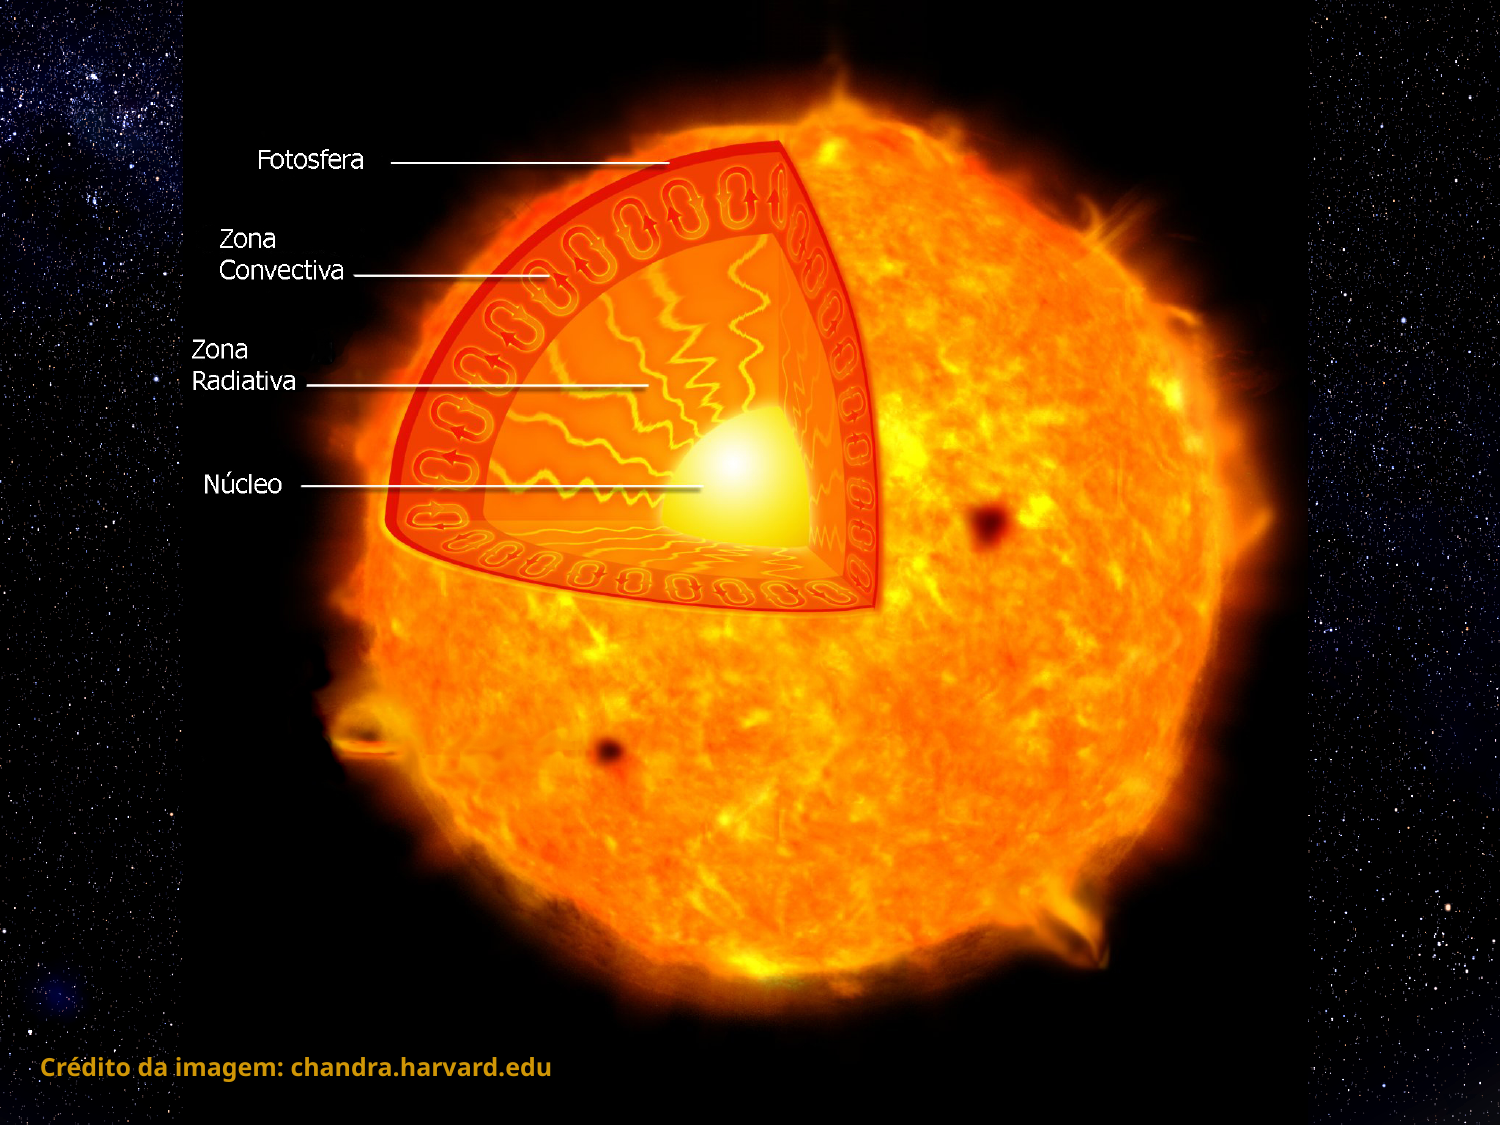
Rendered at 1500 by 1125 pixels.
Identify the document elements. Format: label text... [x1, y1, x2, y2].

text_box Crédito da imagem: chandra.harvard.edu [25, 1044, 568, 1090]
picture [0, 0, 1500, 1125]
